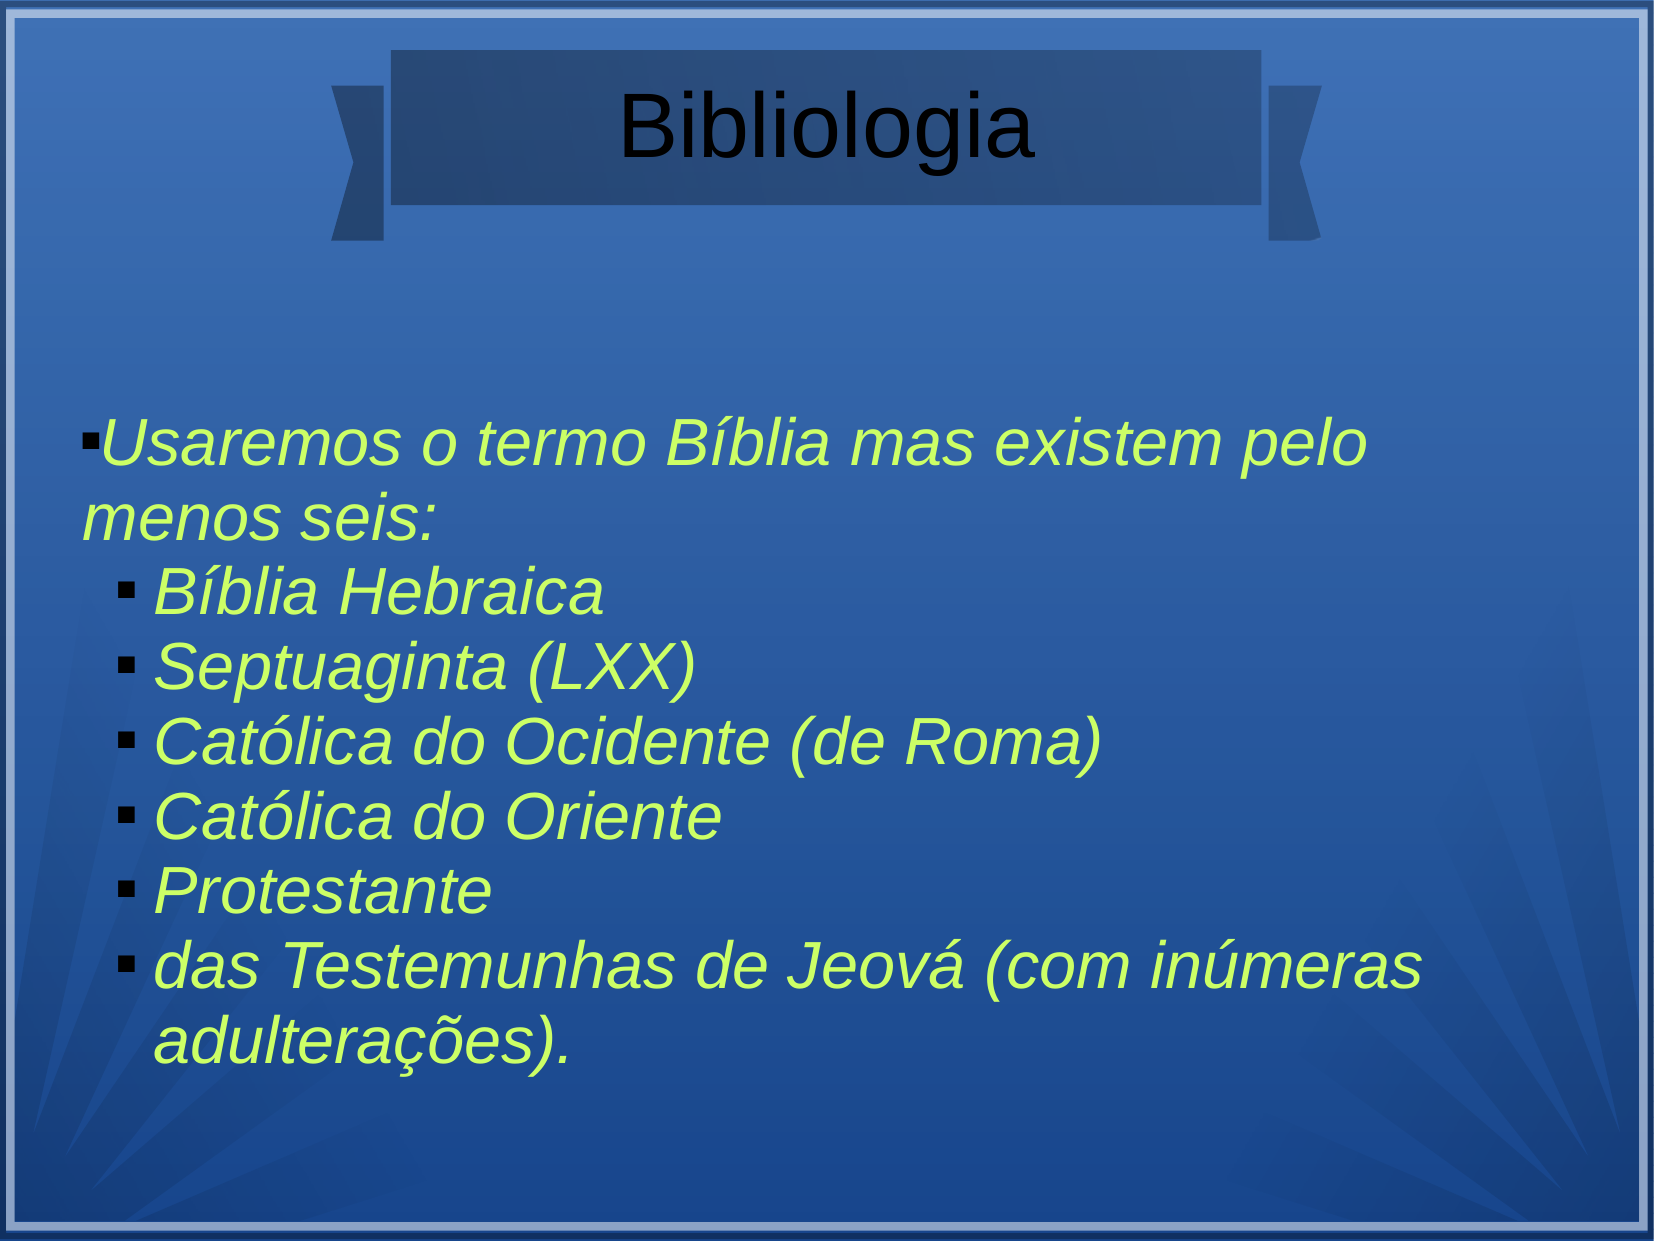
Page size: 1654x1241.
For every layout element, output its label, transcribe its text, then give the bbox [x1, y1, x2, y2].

title Bibliologia [389, 47, 1264, 205]
subtitle Usaremos o termo Bíblia mas existem pelo menos seis: Bíblia Hebraica Septuaginta (LXX) Católica do Ocidente (de Roma) Católica do Oriente Protestante das Testemunhas de Jeová (com inúmeras adulterações). [82, 299, 1571, 1241]
